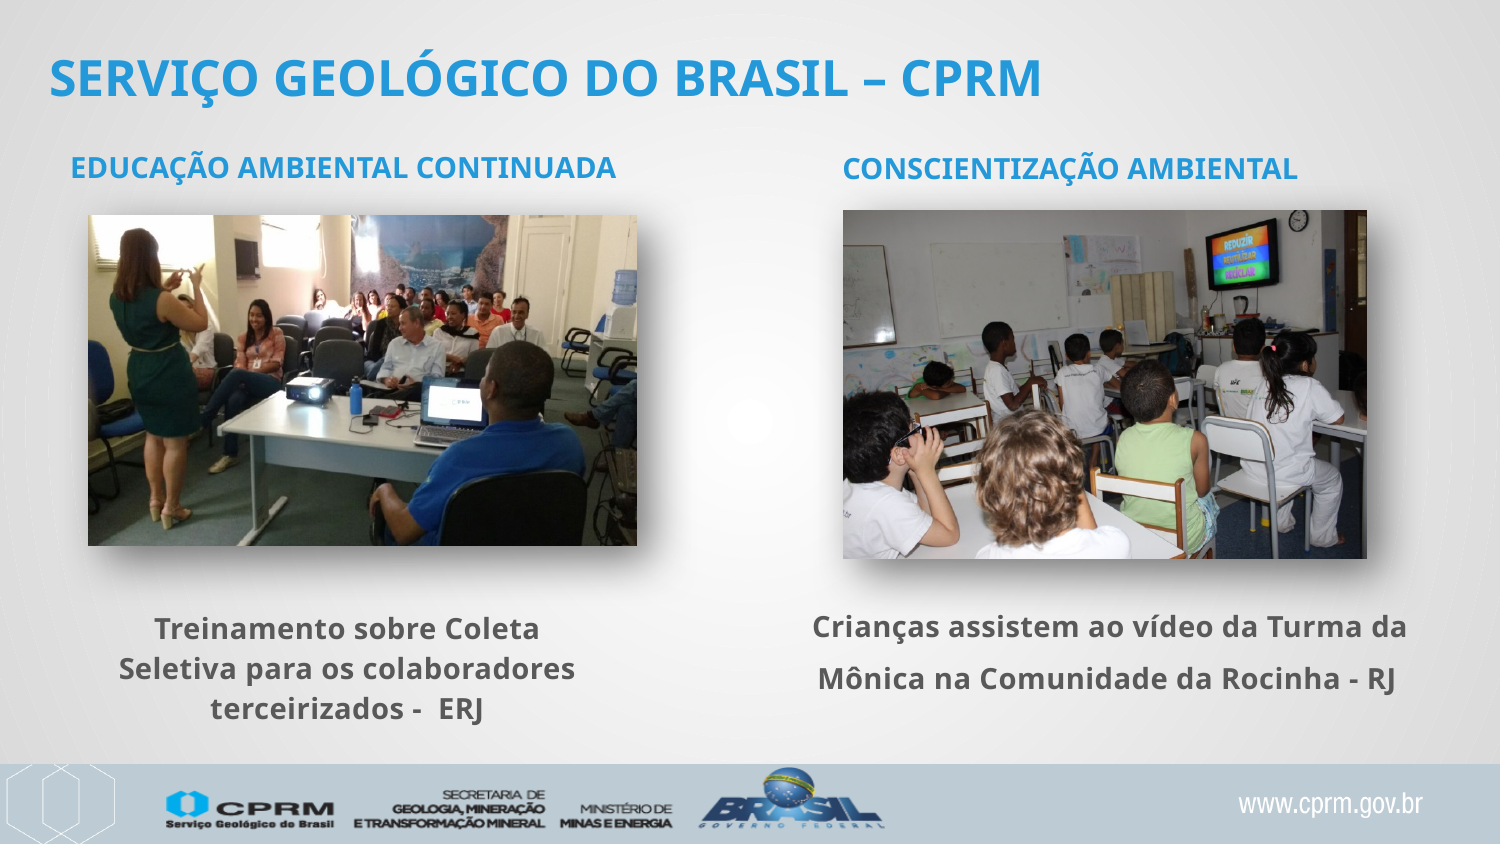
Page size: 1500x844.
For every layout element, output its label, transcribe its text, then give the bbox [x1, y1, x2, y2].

text_box SERVIÇO GEOLÓGICO DO BRASIL – CPRM [34, 38, 1059, 114]
picture [0, 757, 1500, 844]
text_box EDUCAÇÃO AMBIENTAL CONTINUADA [55, 141, 671, 542]
picture [843, 210, 1367, 559]
text_box Crianças assistem ao vídeo da Turma da Mônica na Comunidade da Rocinha - RJ [786, 583, 1428, 763]
picture [88, 215, 637, 546]
text_box CONSCIENTIZAÇÃO AMBIENTAL [820, 143, 1500, 238]
text_box Treinamento sobre Coleta Seletiva para os colaboradores terceirizados - ERJ [55, 597, 688, 778]
